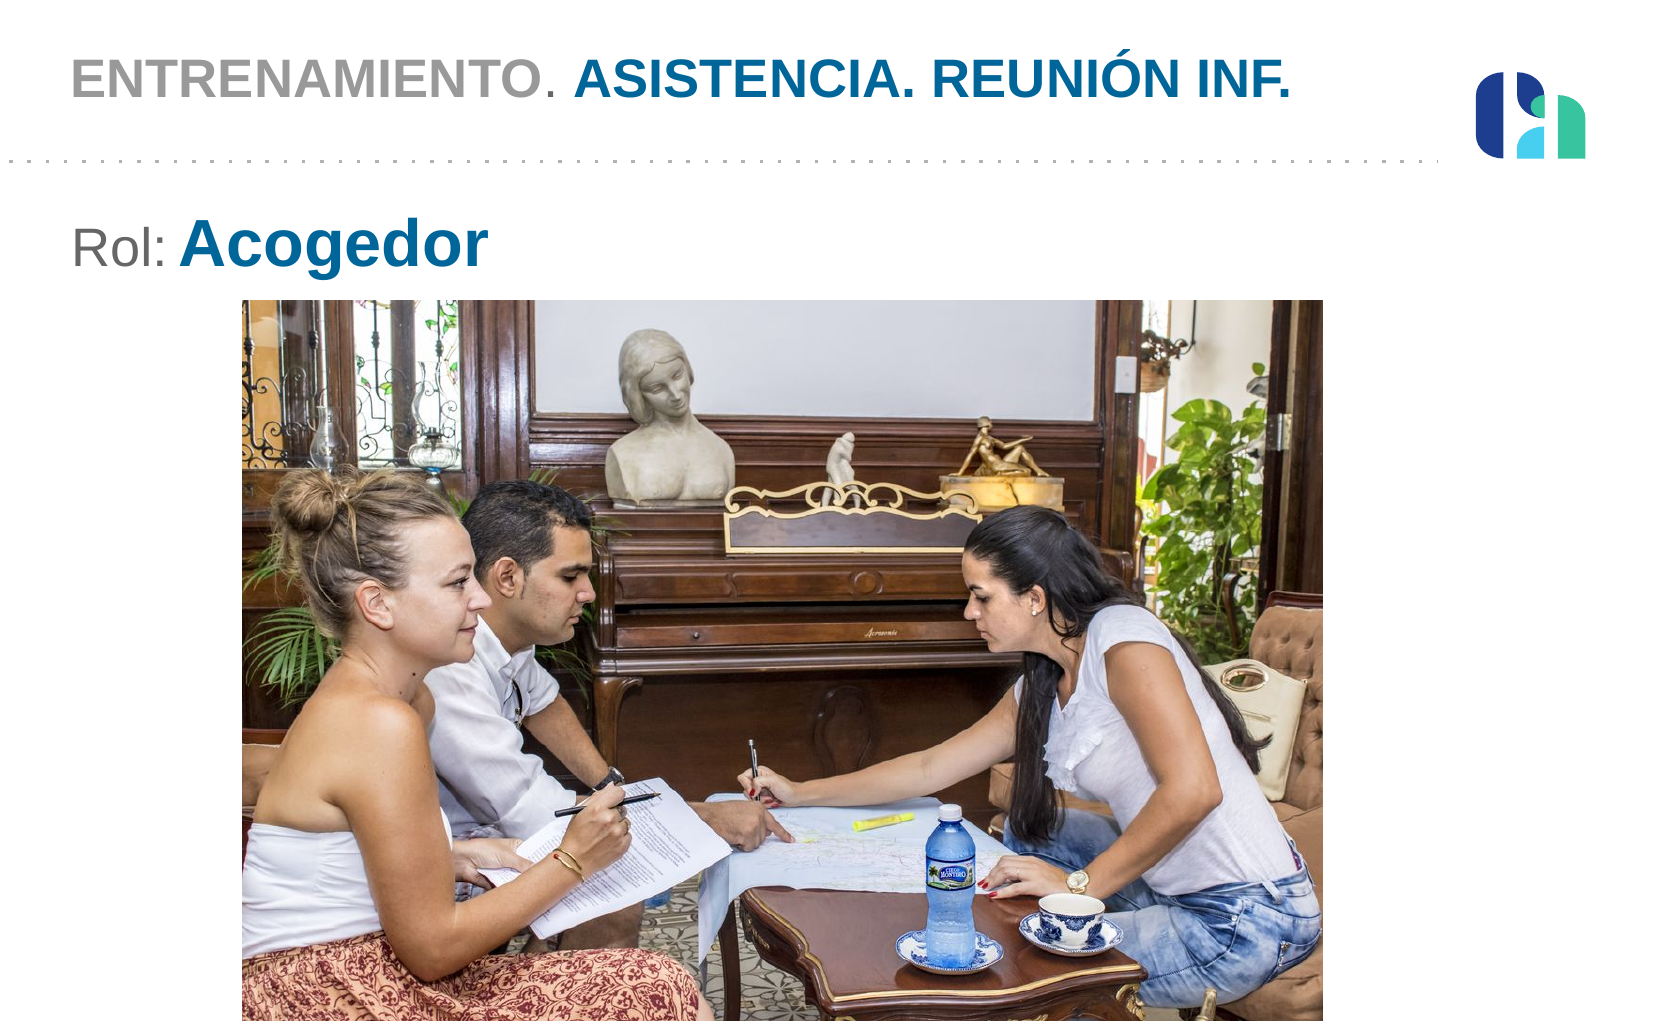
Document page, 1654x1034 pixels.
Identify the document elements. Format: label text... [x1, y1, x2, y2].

picture [242, 300, 1323, 1021]
picture [1475, 72, 1586, 159]
text_box ENTRENAMIENTO. ASISTENCIA. REUNIÓN INF. [70, 9, 1601, 142]
text_box Rol: Acogedor [56, 161, 863, 380]
